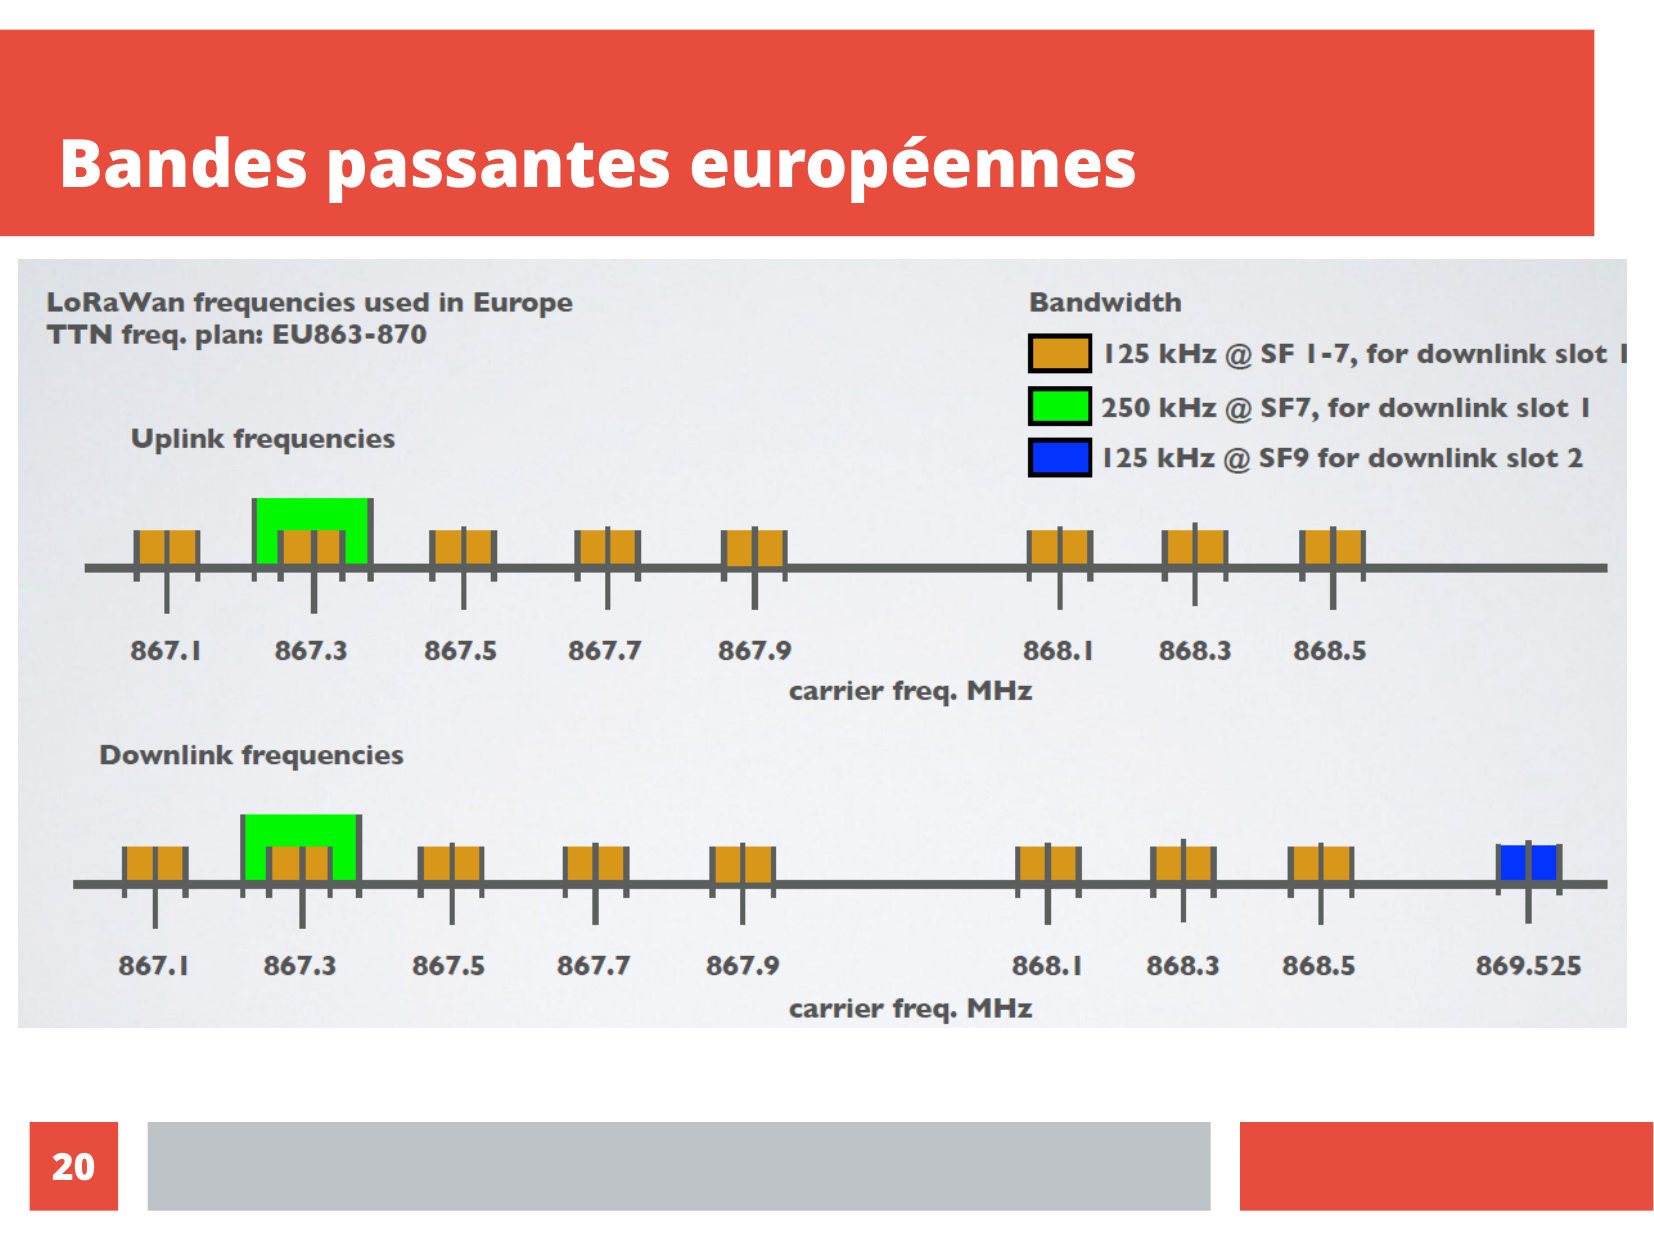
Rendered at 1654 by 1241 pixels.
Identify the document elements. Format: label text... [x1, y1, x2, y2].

picture [18, 259, 1627, 1028]
title Bandes passantes européennes [59, 59, 1595, 207]
